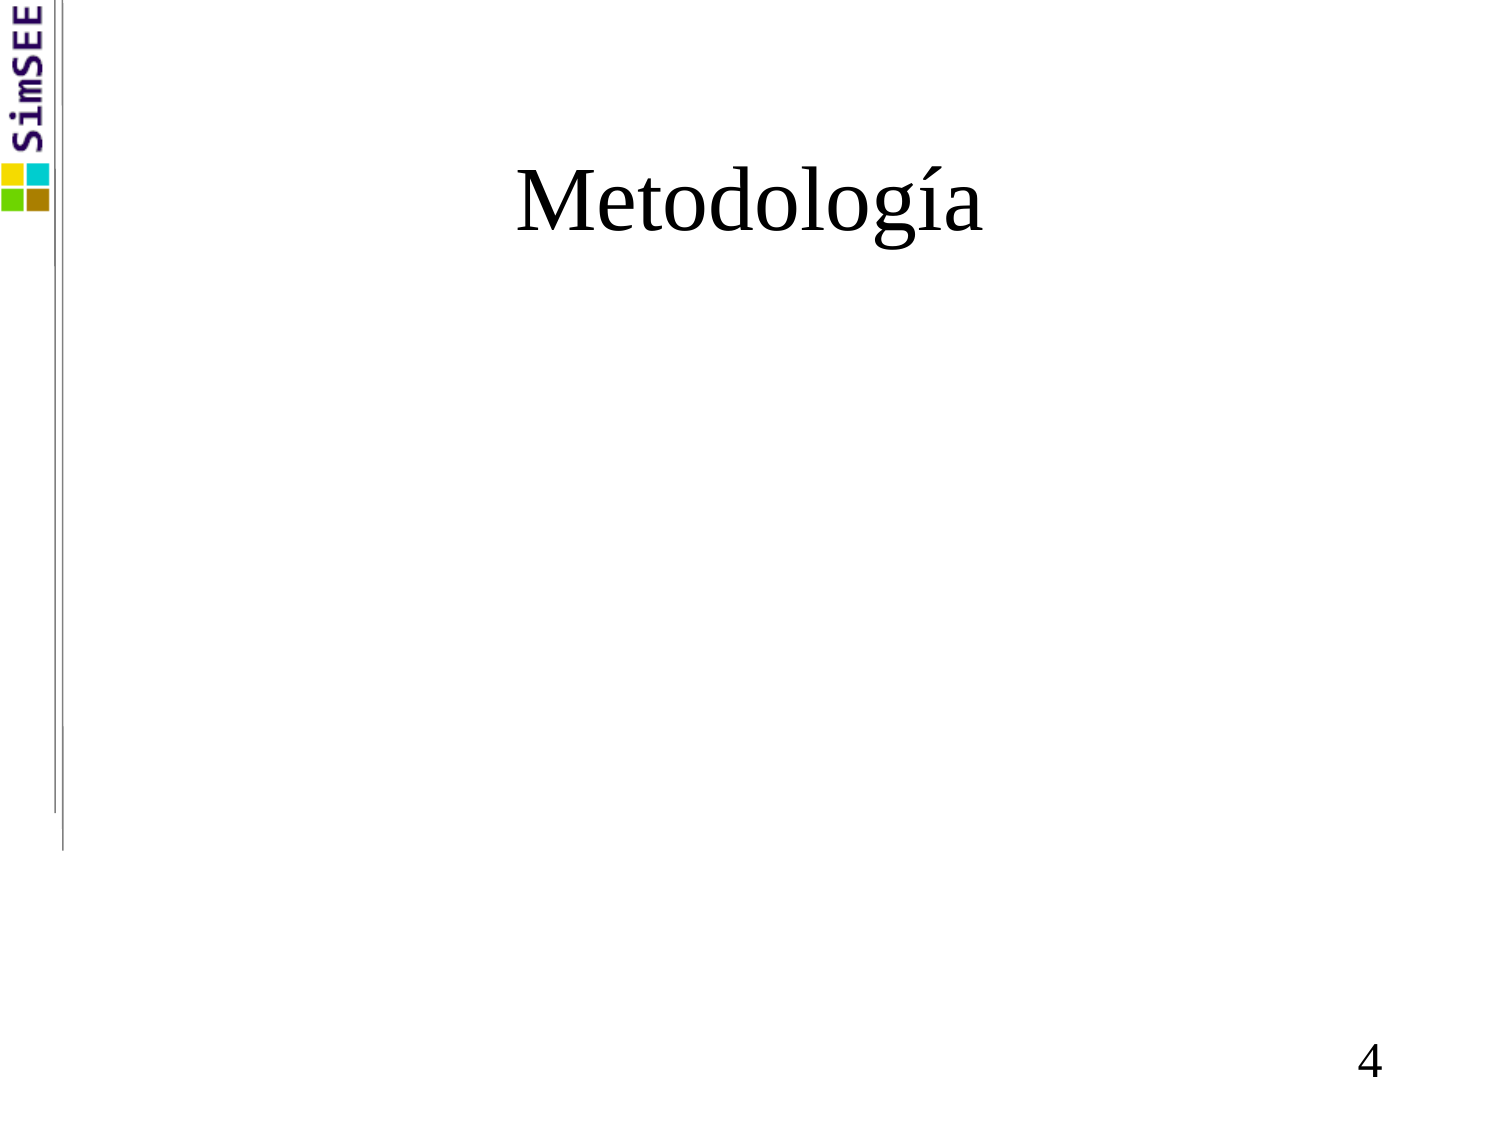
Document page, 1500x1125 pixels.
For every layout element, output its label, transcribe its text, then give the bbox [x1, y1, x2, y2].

picture [0, 162, 51, 213]
picture [0, 5, 52, 154]
text_box <número> [1343, 1020, 1500, 1096]
title Metodología [112, 99, 1388, 288]
